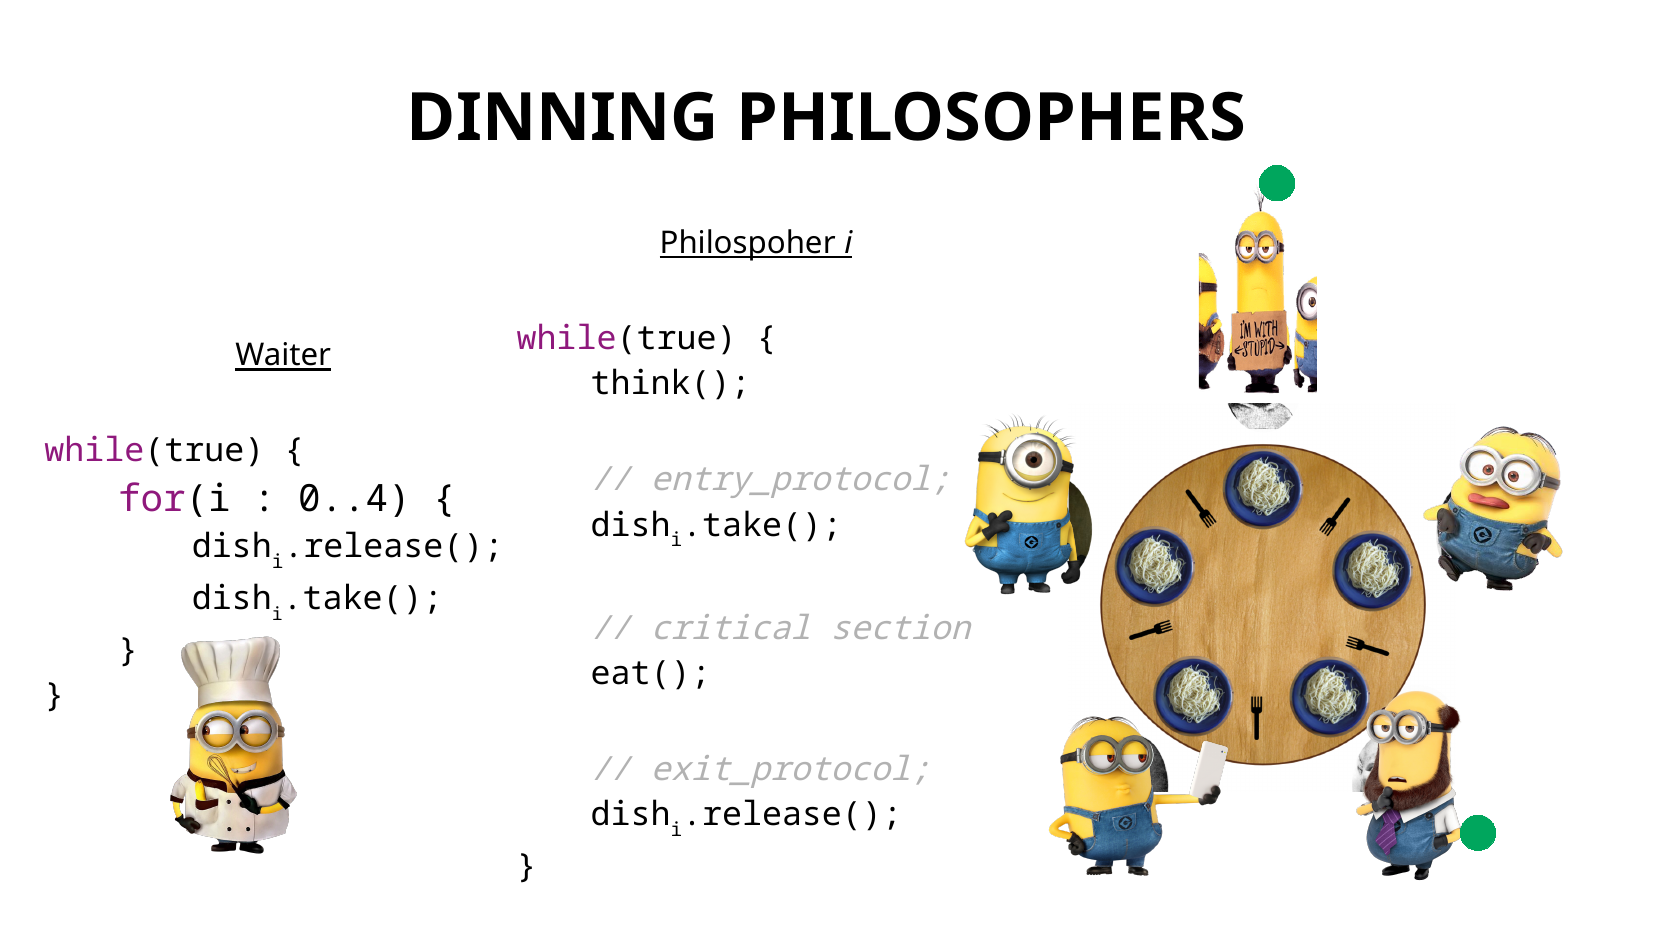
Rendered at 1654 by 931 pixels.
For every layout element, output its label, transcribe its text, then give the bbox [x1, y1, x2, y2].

text_box [1259, 165, 1295, 201]
picture [165, 631, 306, 857]
text_box Philospoher i while(true) { think(); // entry_protocol; dishi.take(); // critical section eat(); // exit_protocol; dishi.release(); } [501, 212, 1010, 804]
text_box Waiter while(true) { for(i : 0..4) { dishi.release(); dishi.take(); } } [29, 324, 538, 650]
text_box [1460, 815, 1496, 851]
title DINNING PHILOSOPHERS [82, 36, 1571, 193]
picture [938, 171, 1565, 894]
